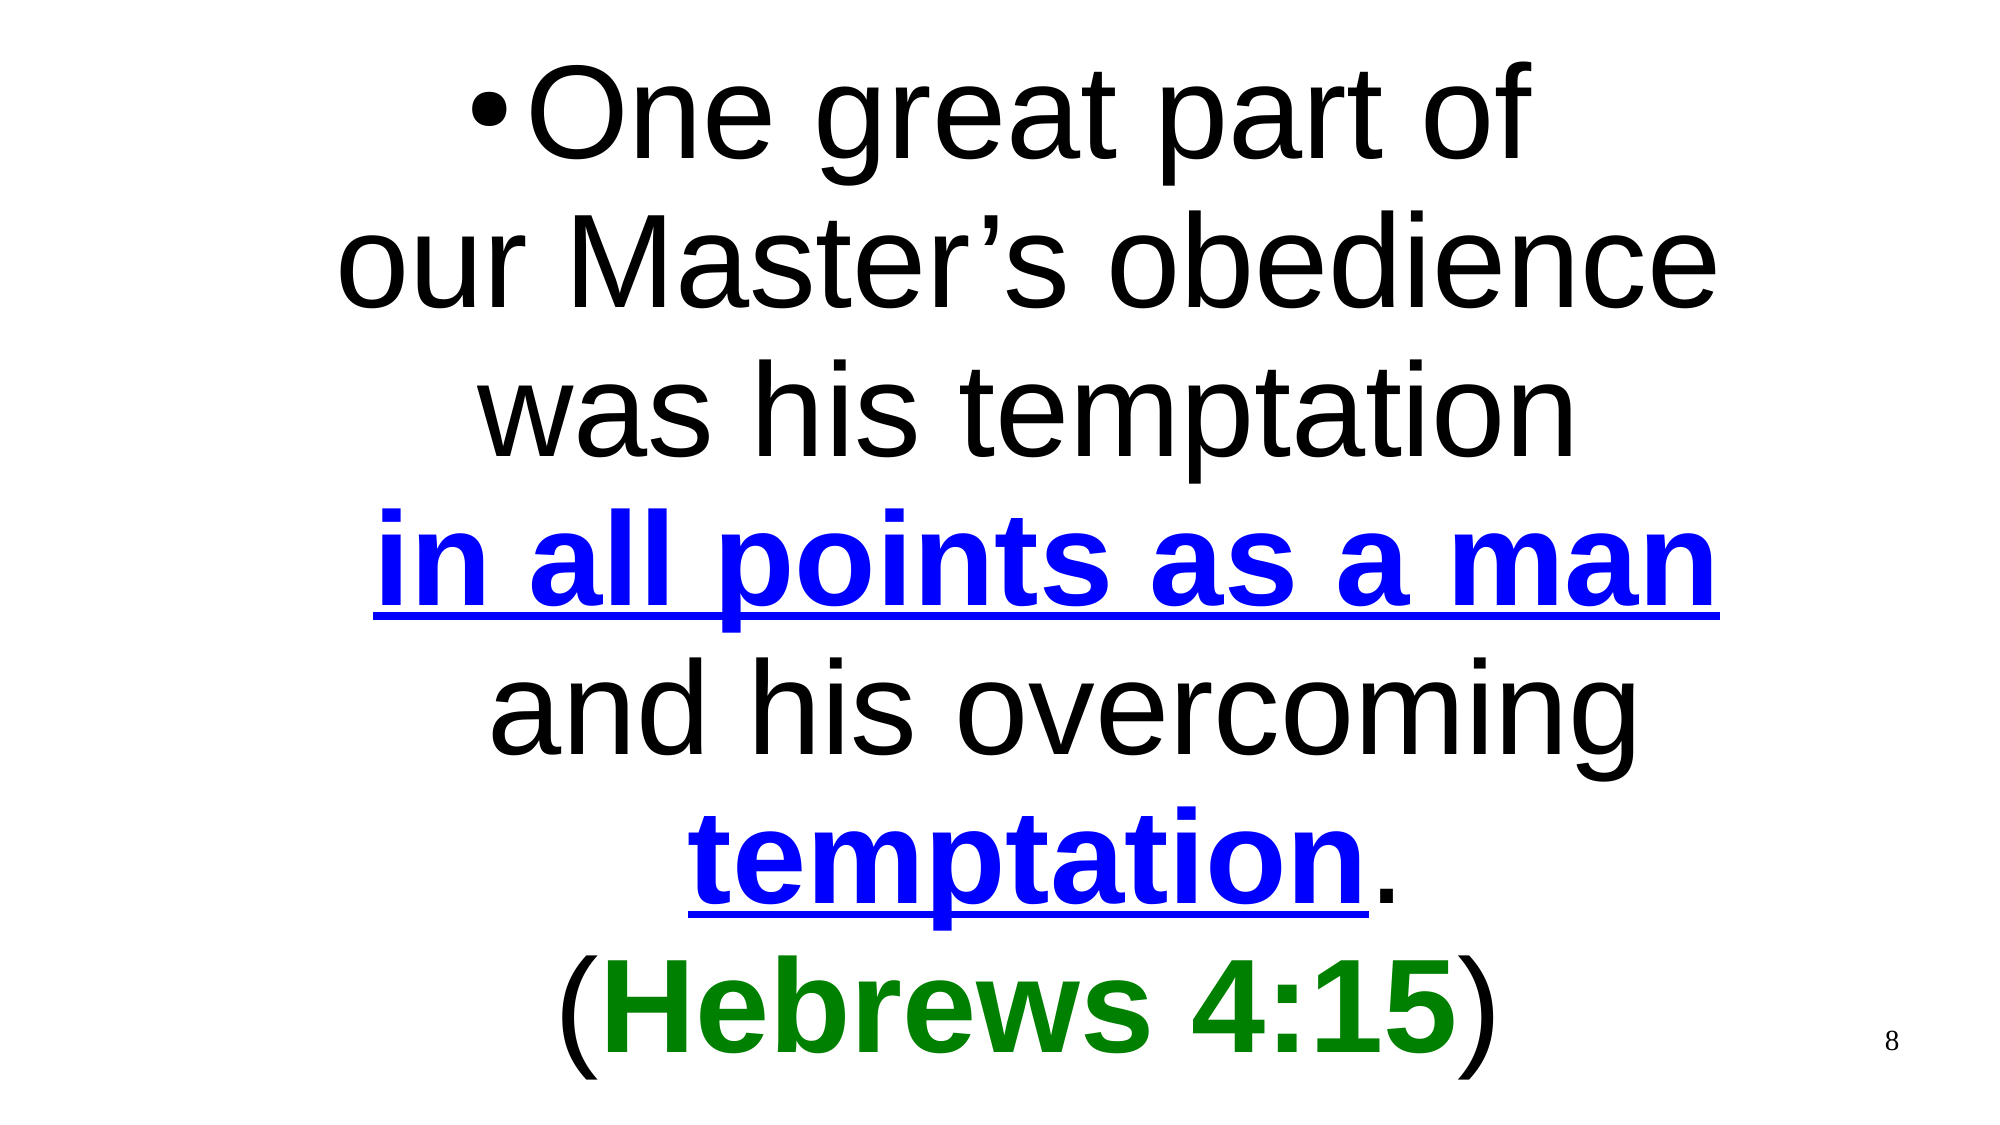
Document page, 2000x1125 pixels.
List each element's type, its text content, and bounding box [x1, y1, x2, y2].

list One great part of our Master’s obedience was his temptation in all points as a man and his overcoming temptation. (Hebrews 4:15) [37, 37, 1988, 1088]
